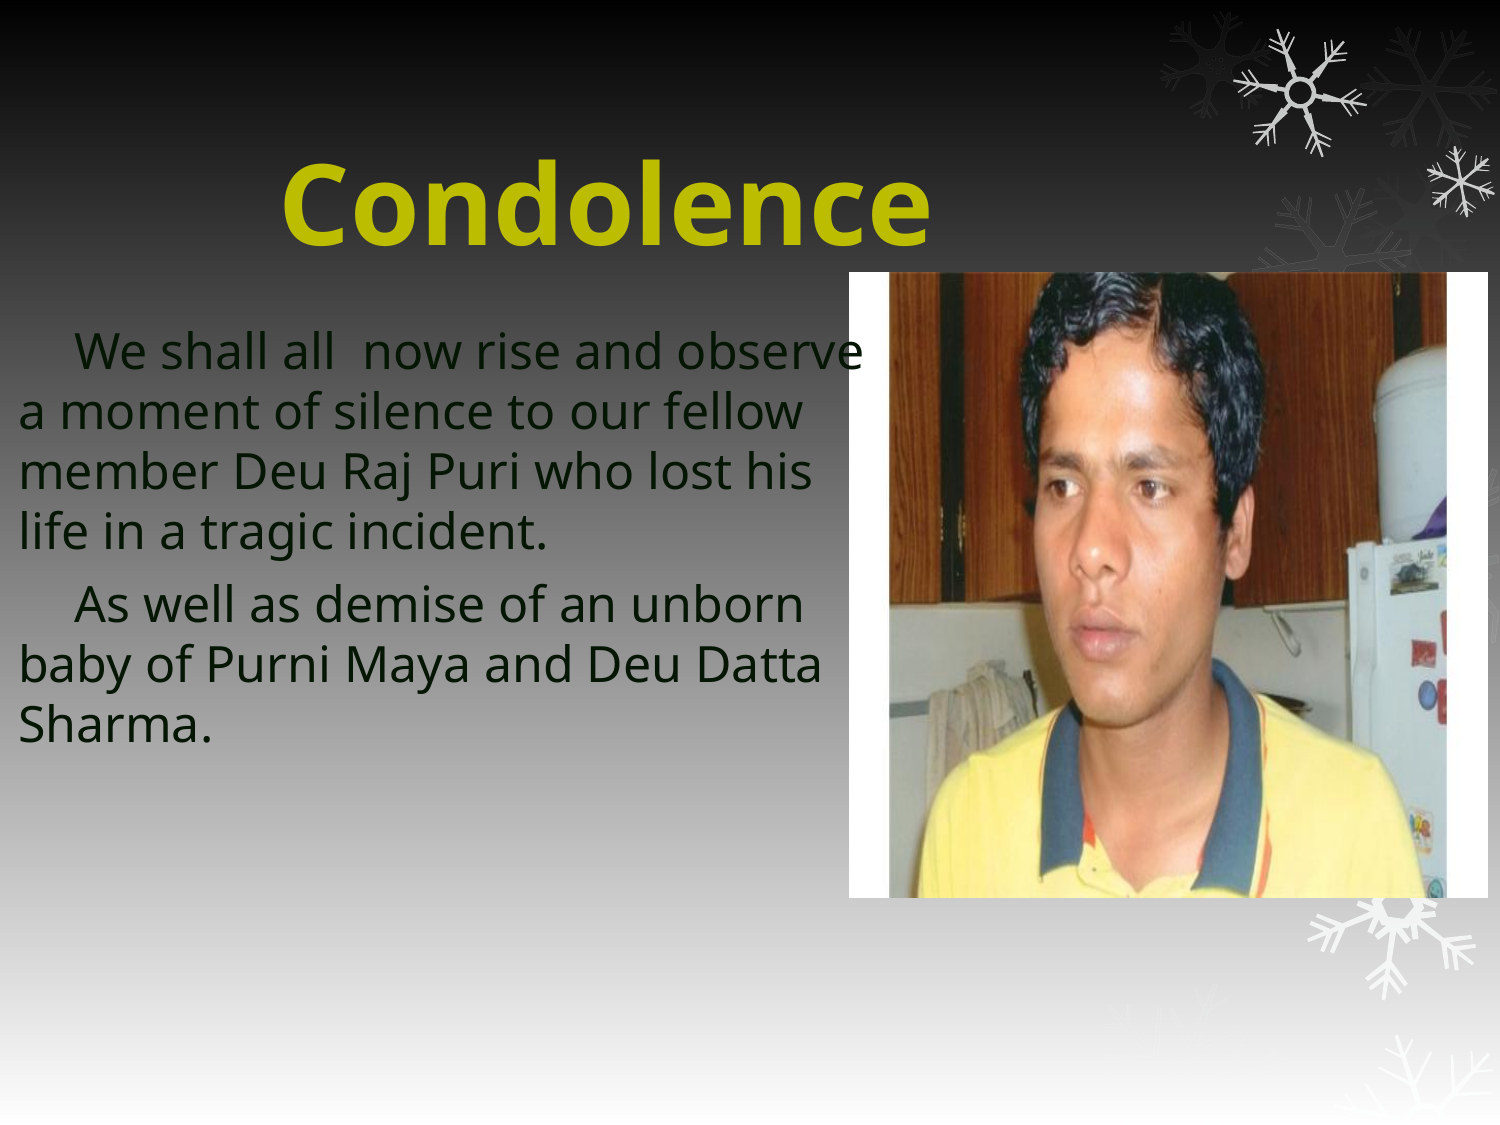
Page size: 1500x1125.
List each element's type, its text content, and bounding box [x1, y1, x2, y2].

text_box Condolence [263, 124, 950, 276]
picture [849, 272, 1488, 898]
list We shall all now rise and observe a moment of silence to our fellow member Deu Raj Puri who lost his life in a tragic incident. As well as demise of an unborn baby of Purni Maya and Deu Datta Sharma. [3, 312, 904, 763]
